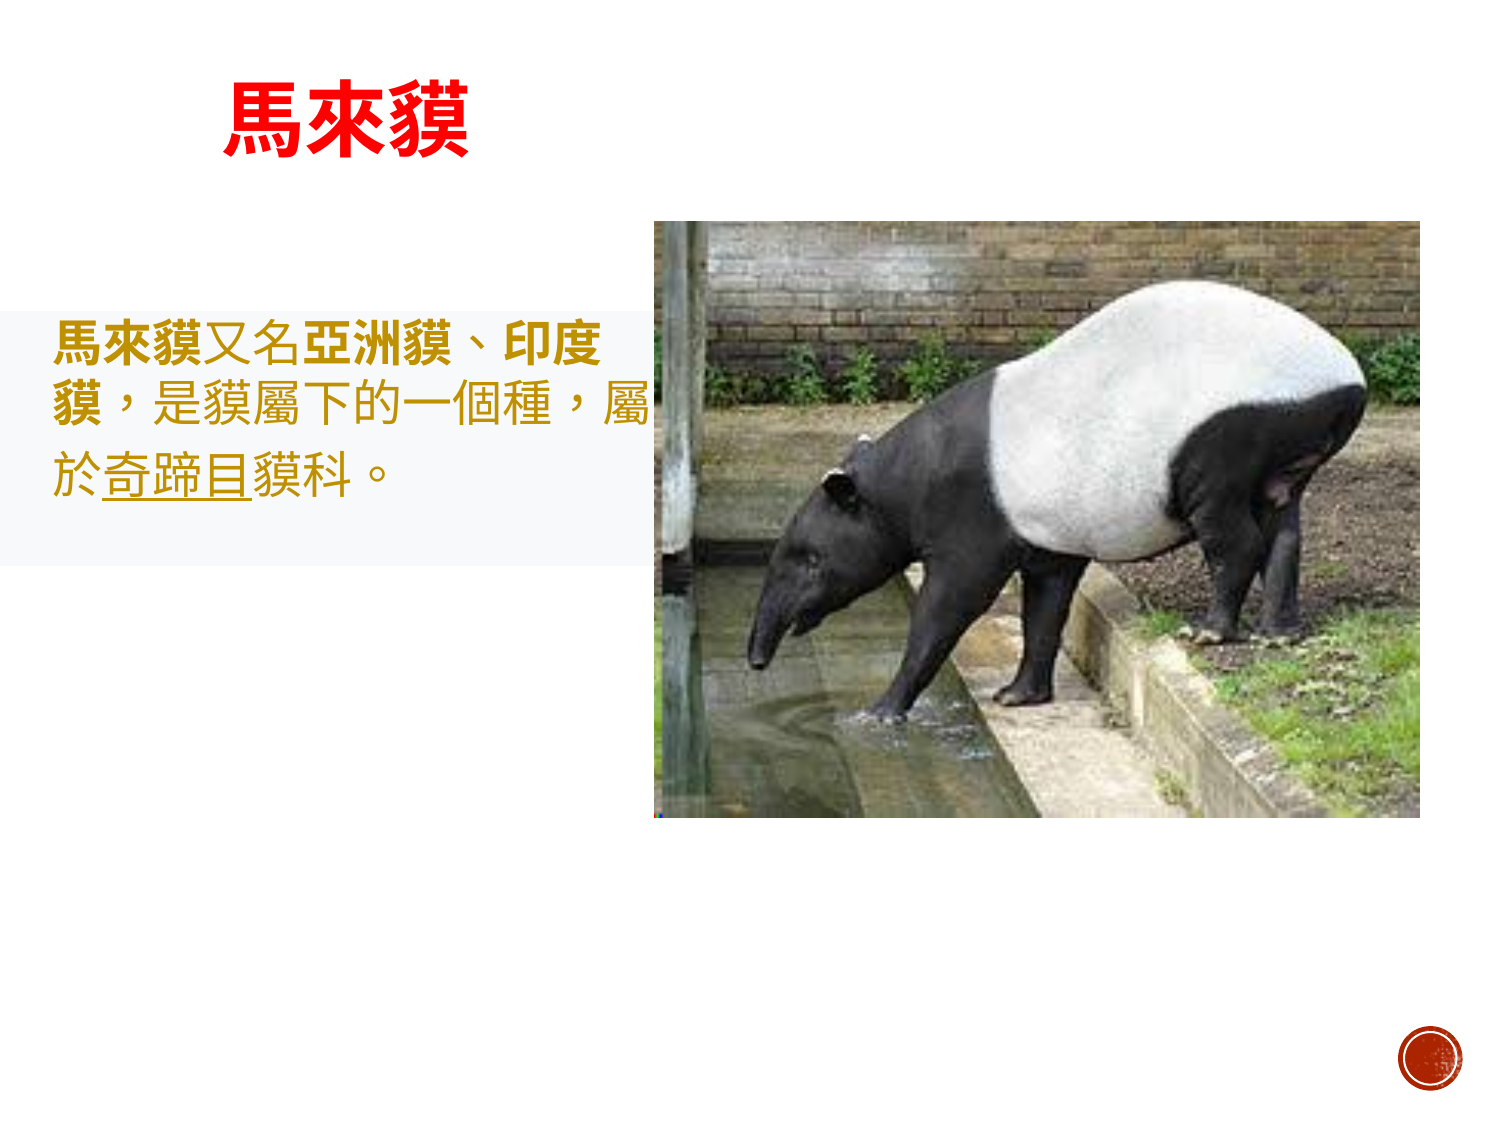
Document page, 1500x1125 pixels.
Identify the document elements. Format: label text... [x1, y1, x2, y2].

text_box 馬來貘 [206, 60, 486, 175]
picture [654, 221, 1420, 818]
text_box 馬來貘又名亞洲貘、印度貘，是貘屬下的一個種，屬於奇蹄目貘科。 [0, 311, 654, 566]
